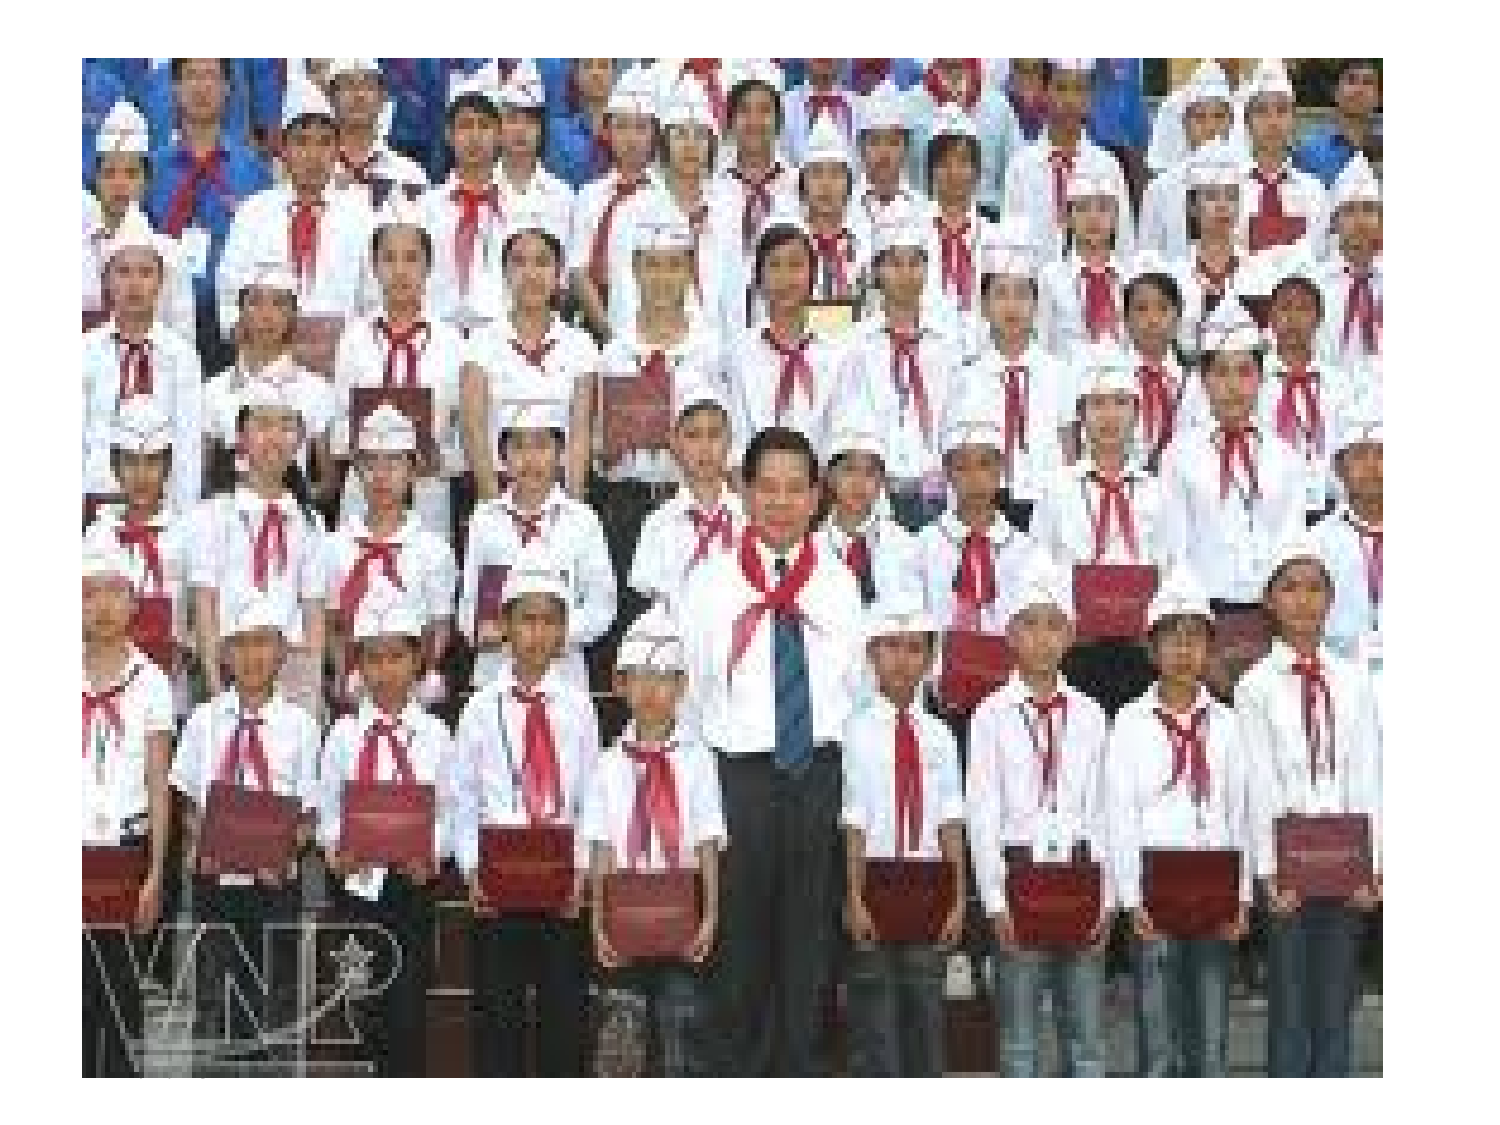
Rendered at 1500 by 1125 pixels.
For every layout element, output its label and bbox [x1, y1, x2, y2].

picture [82, 58, 1383, 1079]
